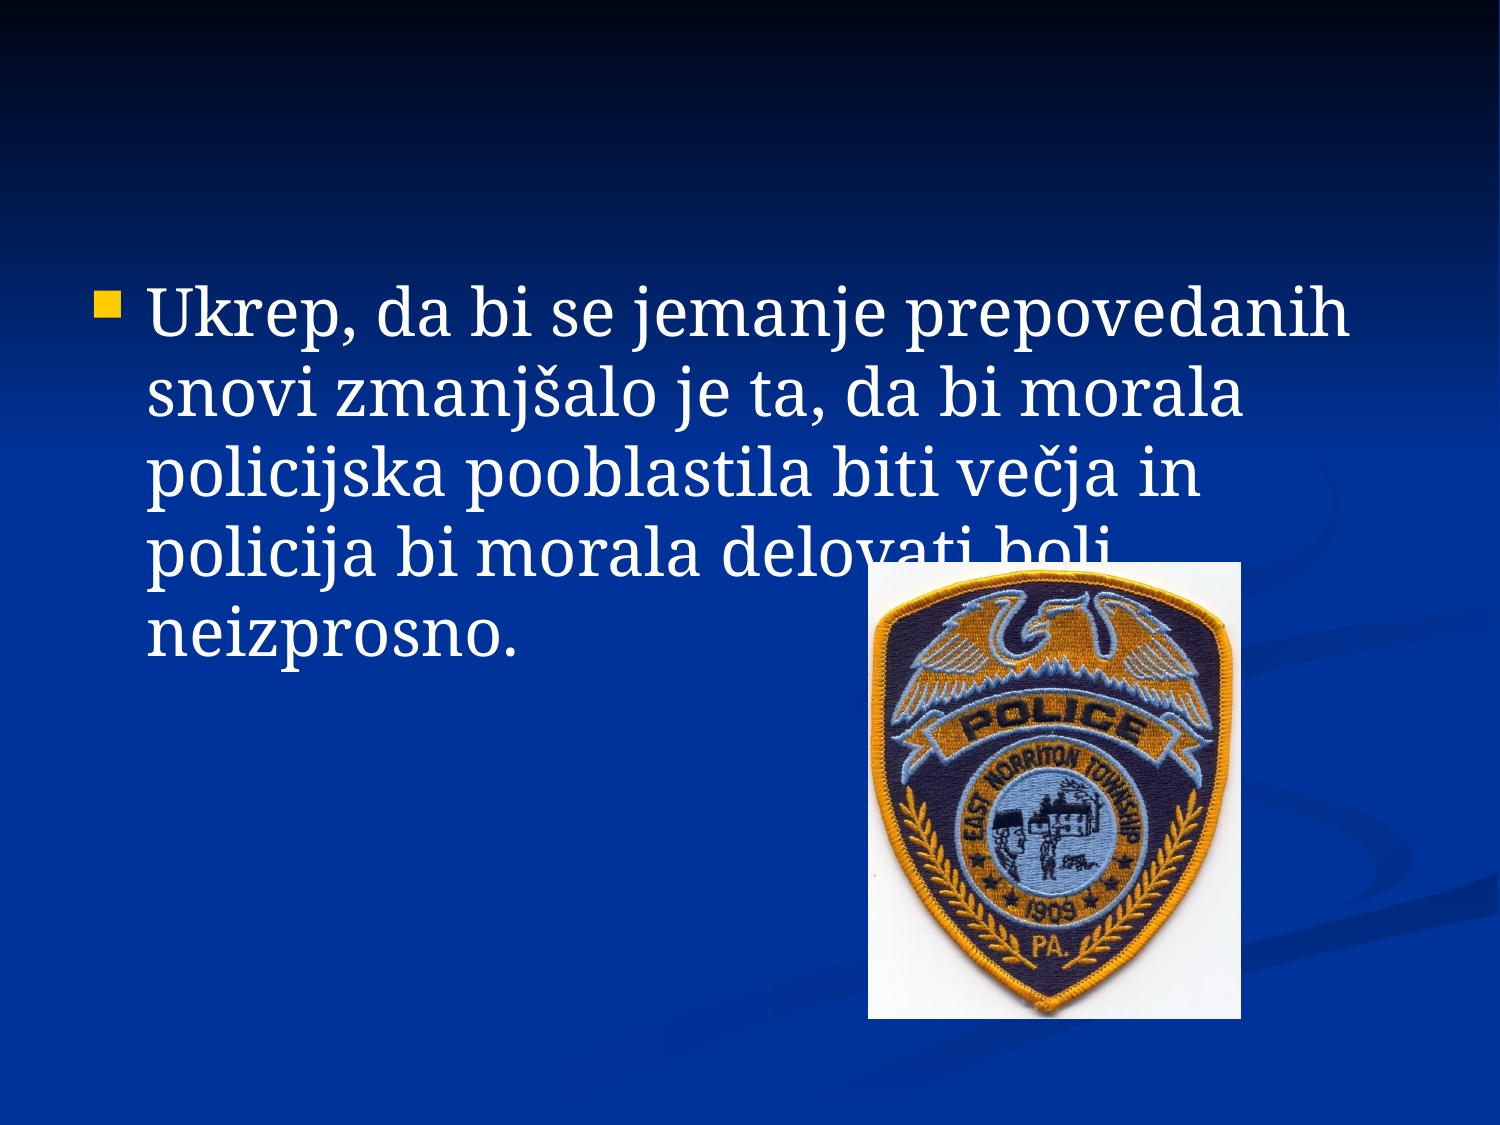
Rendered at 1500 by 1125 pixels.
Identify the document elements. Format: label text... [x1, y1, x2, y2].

picture [868, 562, 1241, 1019]
list Ukrep, da bi se jemanje prepovedanih snovi zmanjšalo je ta, da bi morala policijska pooblastila biti večja in policija bi morala delovati bolj neizprosno. [75, 262, 1425, 1005]
